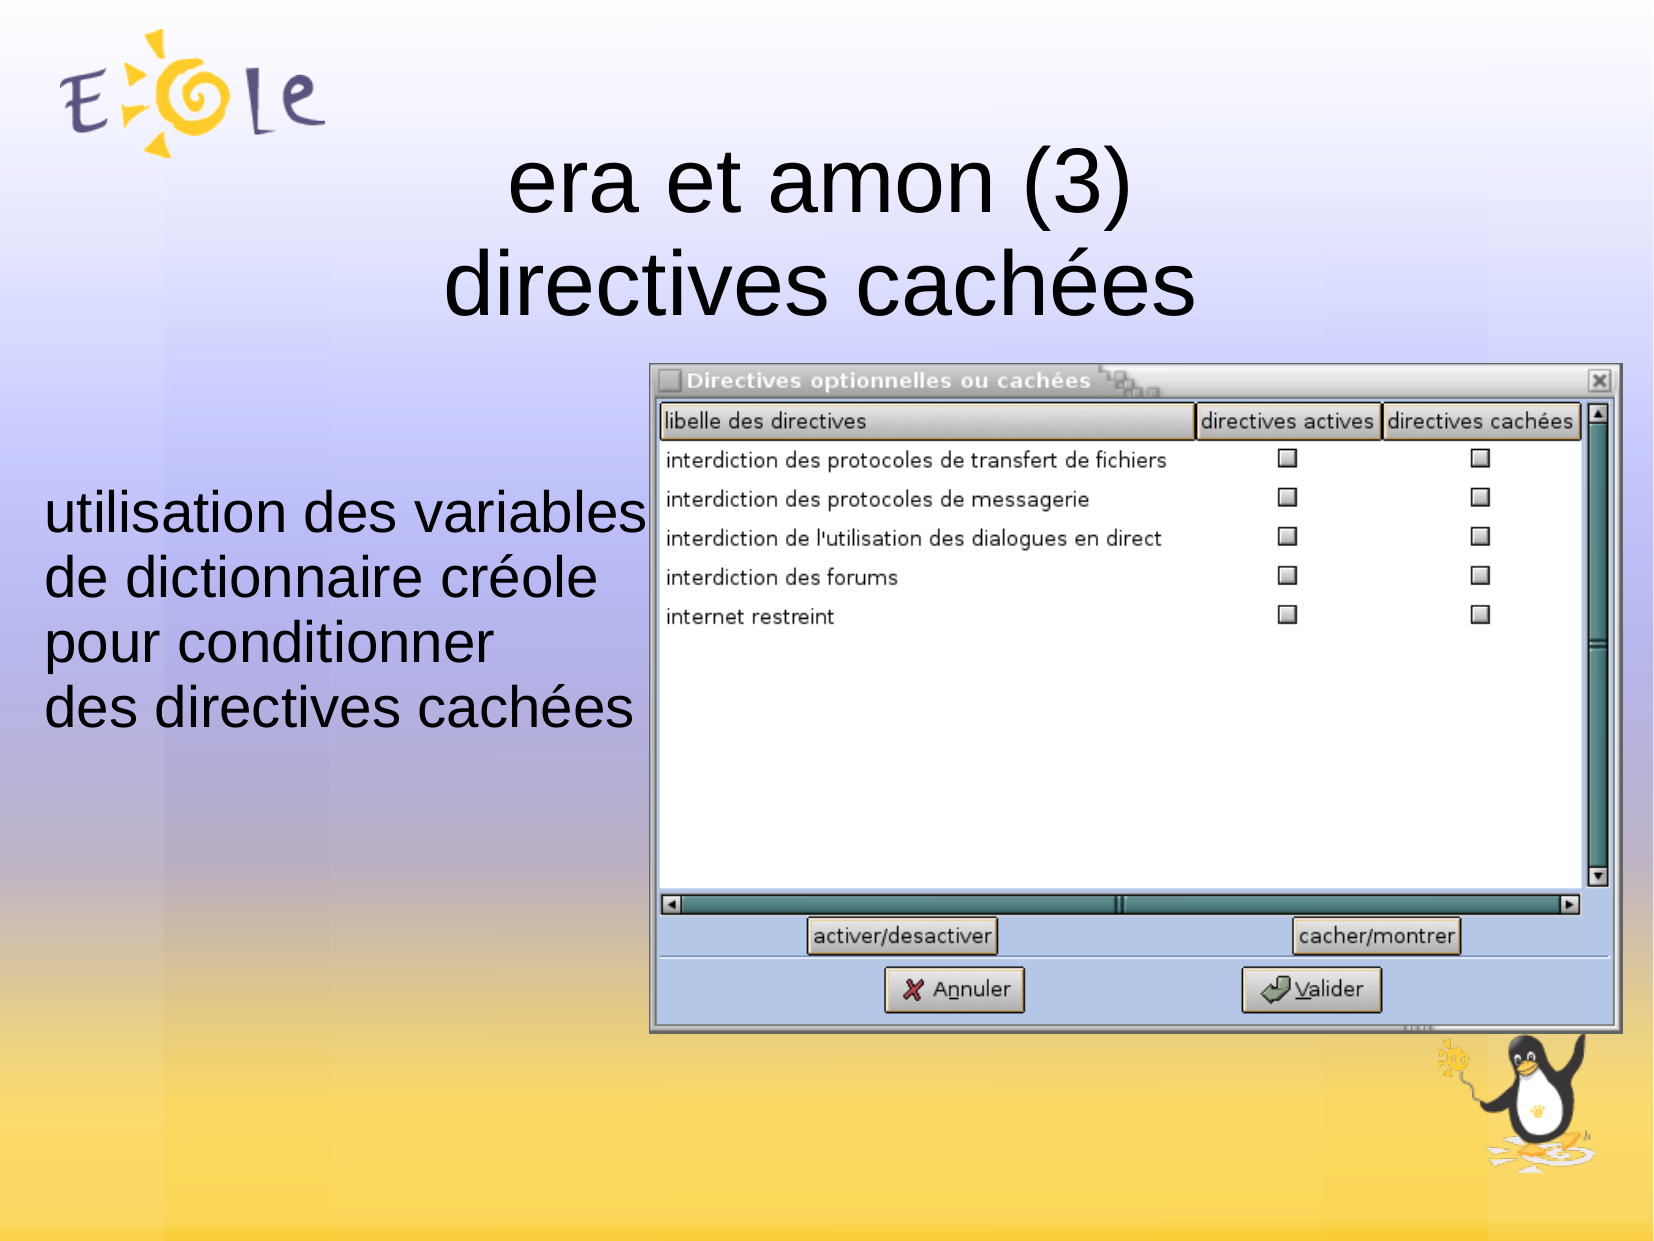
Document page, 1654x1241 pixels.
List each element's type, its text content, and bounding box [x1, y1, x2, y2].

title era et amon (3) directives cachées [76, 118, 1565, 346]
picture [0, 0, 1654, 1241]
text_box utilisation des variables de dictionnaire créole pour conditionner des directives cachées [29, 472, 649, 778]
